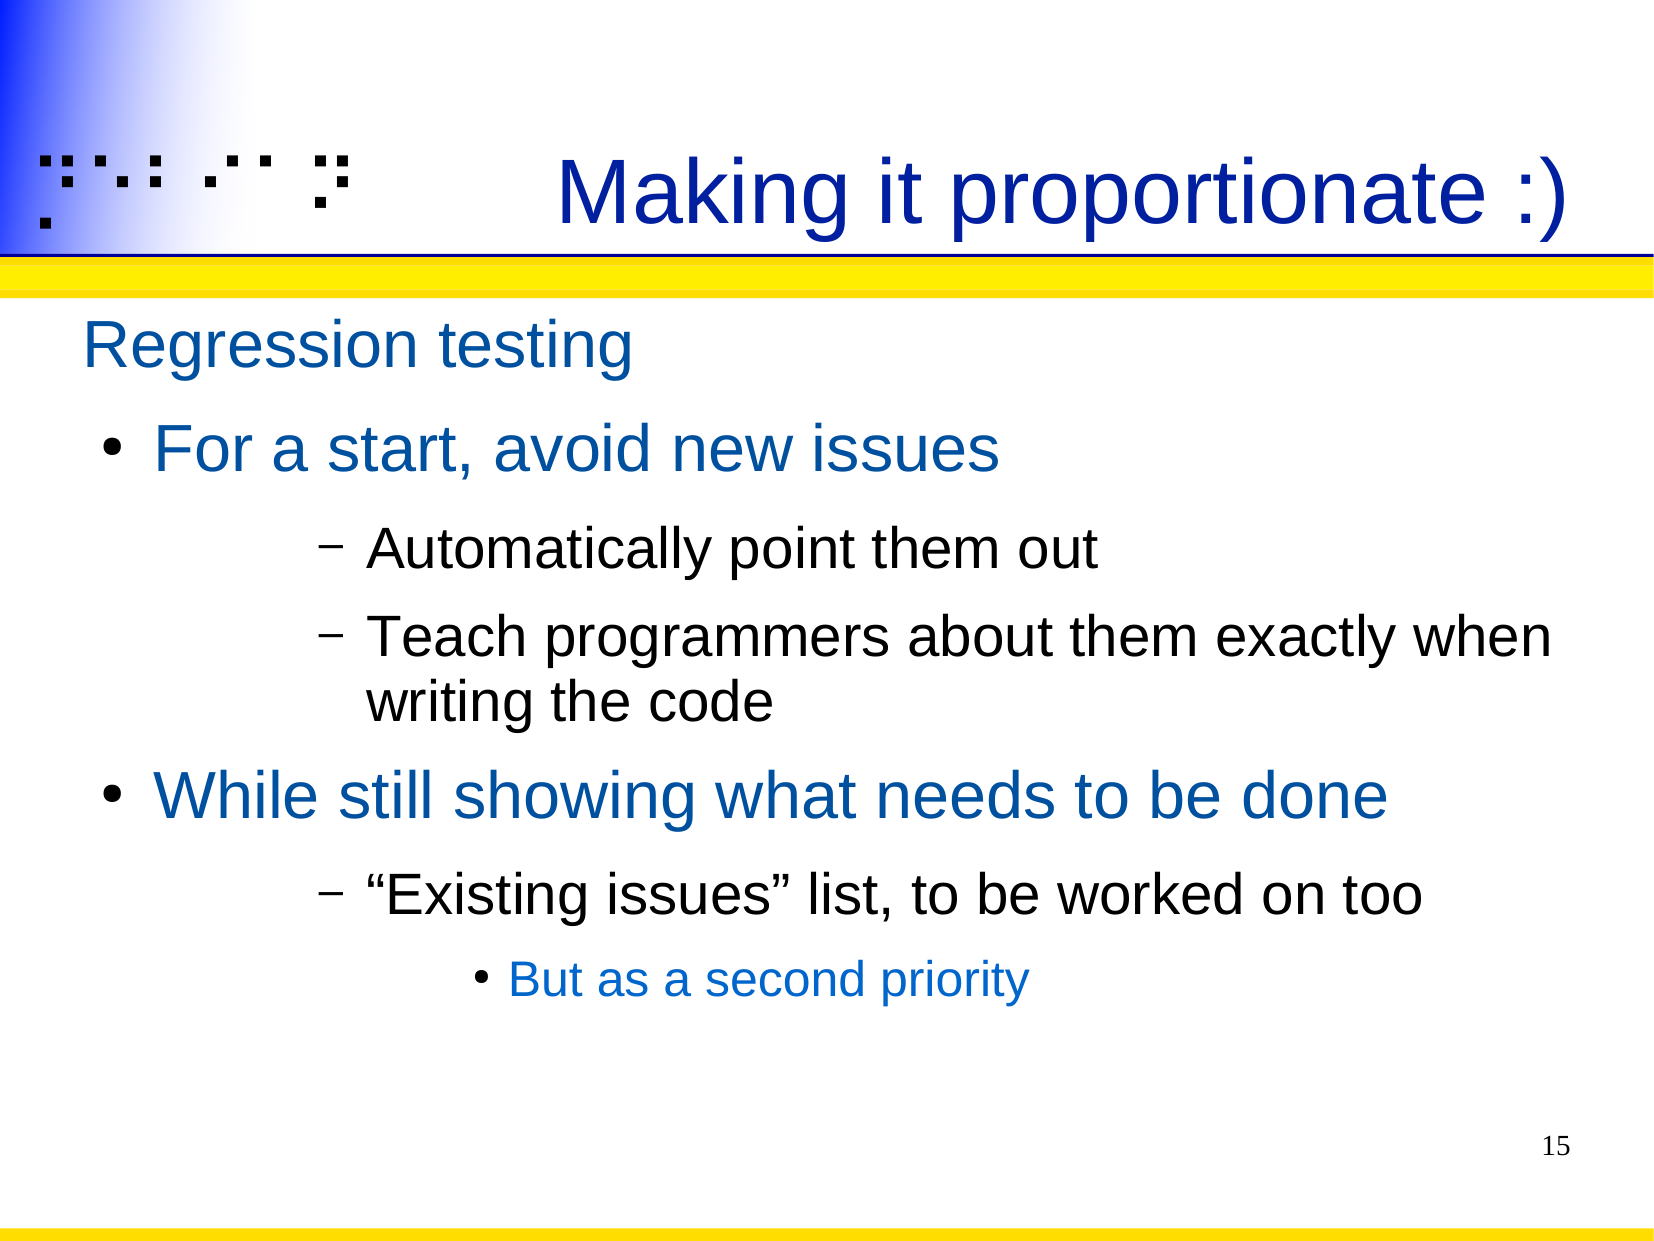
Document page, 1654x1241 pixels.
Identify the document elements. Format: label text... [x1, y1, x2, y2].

title Making it proportionate :) [372, 126, 1571, 257]
list Regression testing For a start, avoid new issues Automatically point them out Teach programmers about them exactly when writing the code While still showing what needs to be done “Existing issues” list, to be worked on too But as a second priority [82, 307, 1571, 1195]
